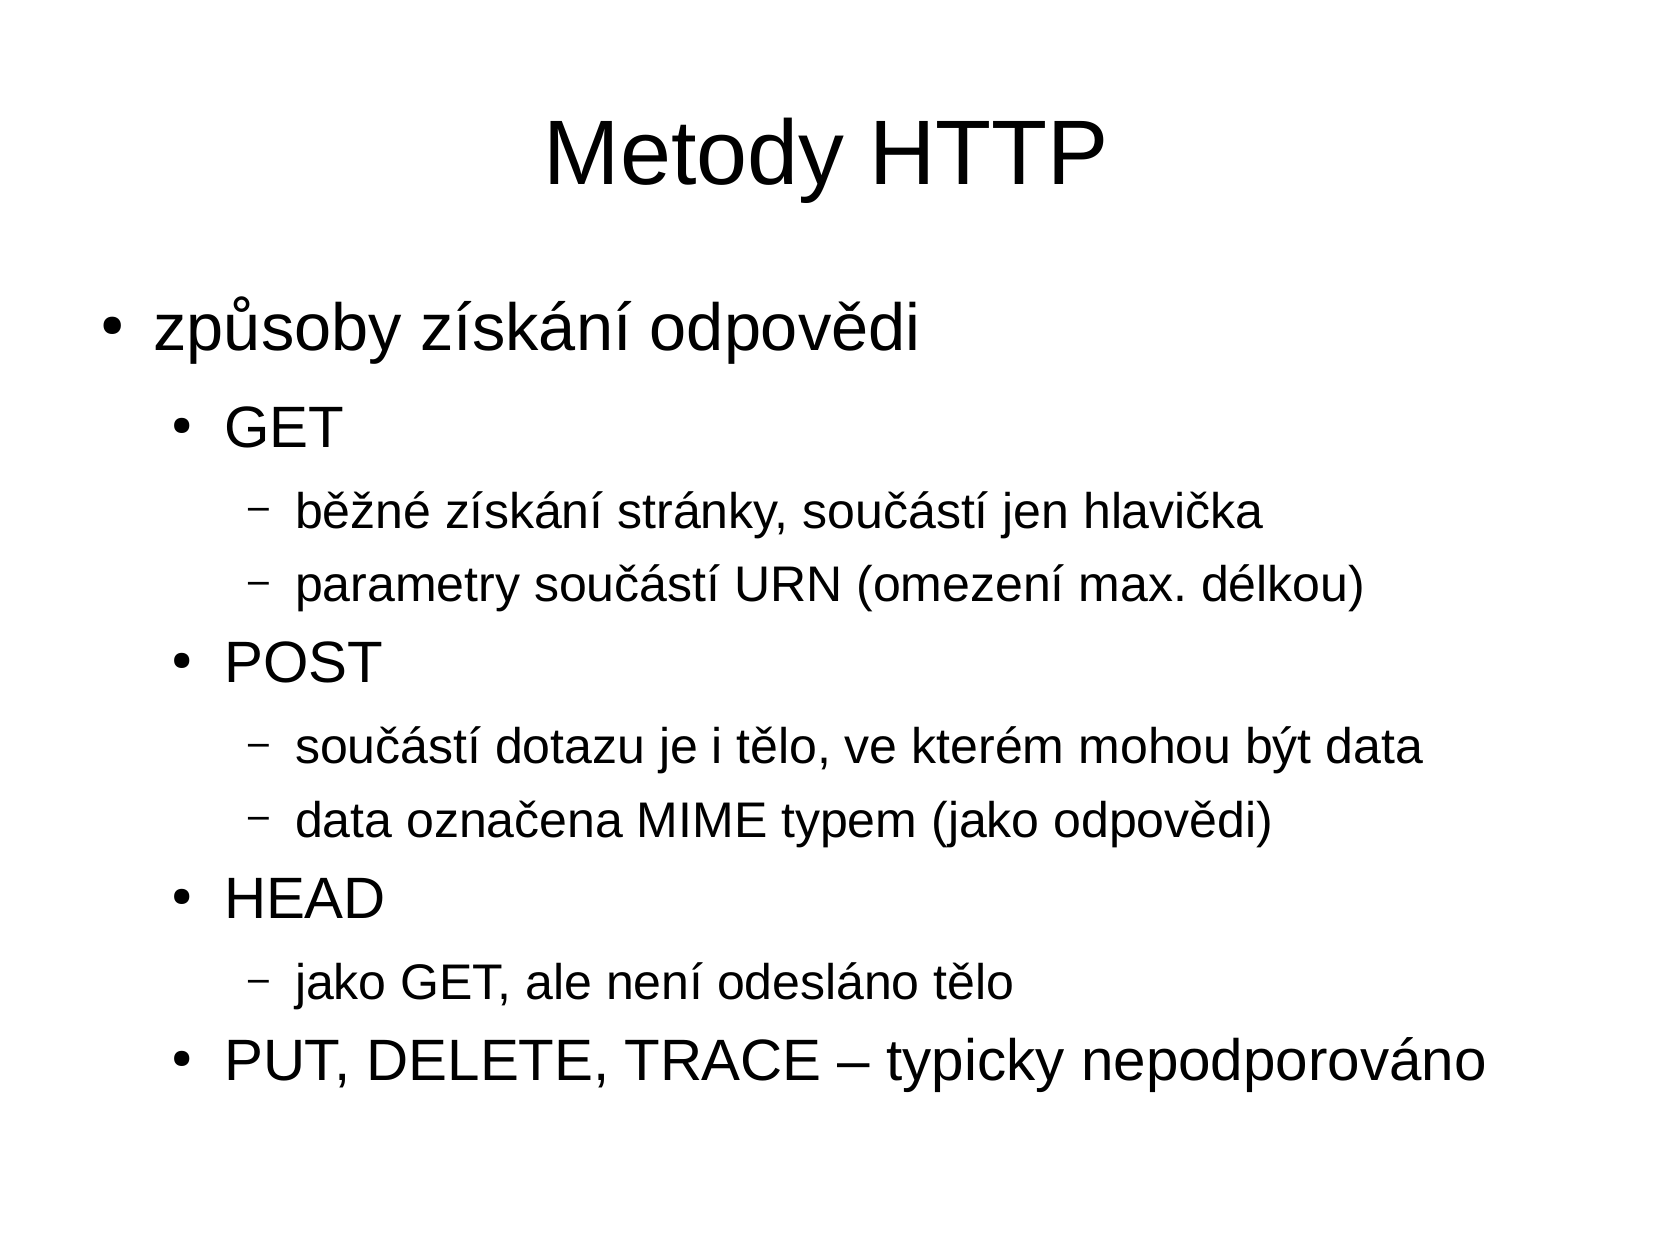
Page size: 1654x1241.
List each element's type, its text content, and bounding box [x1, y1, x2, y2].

title Metody HTTP [82, 49, 1571, 257]
list způsoby získání odpovědi GET běžné získání stránky, součástí jen hlavička parametry součástí URN (omezení max. délkou) POST součástí dotazu je i tělo, ve kterém mohou být data data označena MIME typem (jako odpovědi) HEAD jako GET, ale není odesláno tělo PUT, DELETE, TRACE – typicky nepodporováno [82, 290, 1571, 1109]
